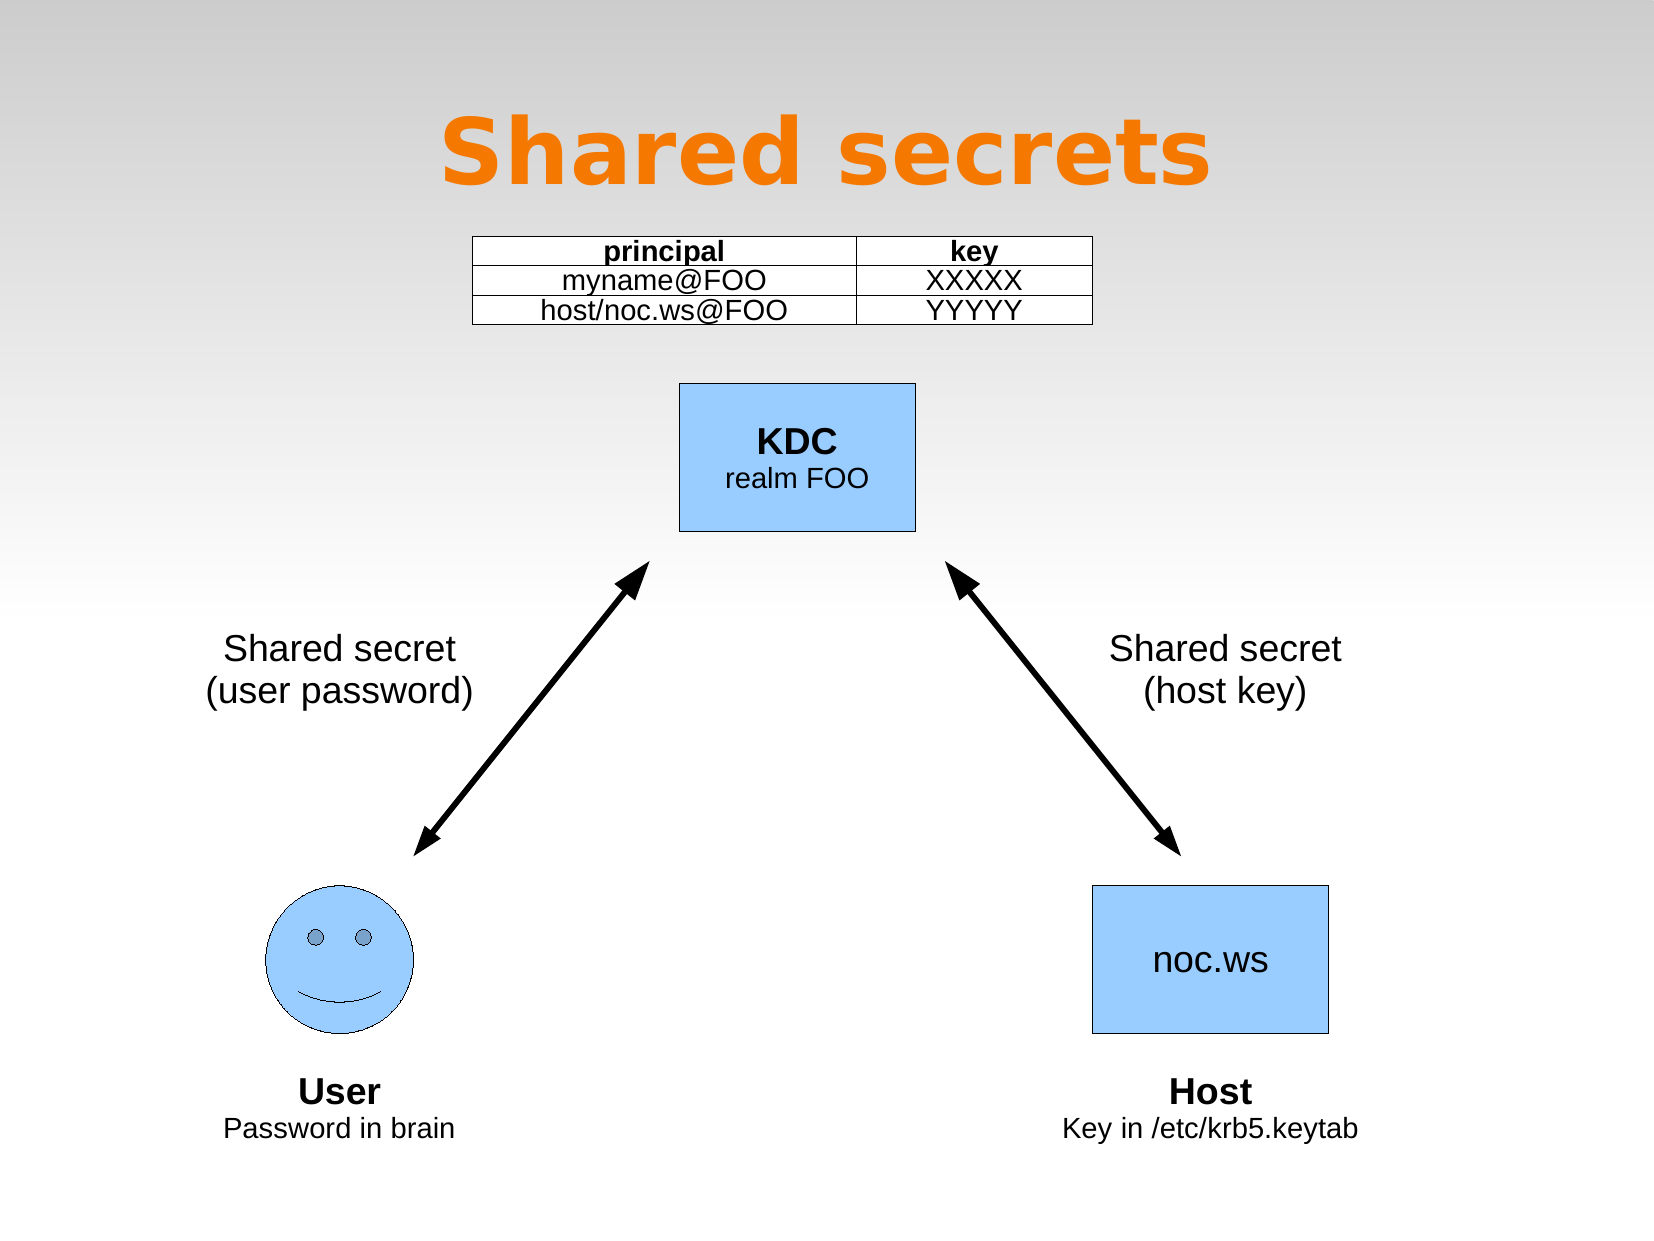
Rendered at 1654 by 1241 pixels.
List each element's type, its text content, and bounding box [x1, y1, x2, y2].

text_box myname@FOO [472, 265, 856, 295]
text_box noc.ws [1092, 885, 1329, 1034]
text_box Shared secret (user password) [177, 620, 502, 728]
text_box Host Key in /etc/krb5.keytab [1033, 1062, 1388, 1163]
text_box User Password in brain [177, 1062, 502, 1163]
text_box principal [472, 236, 856, 265]
text_box YYYYY [856, 295, 1093, 325]
text_box XXXXX [856, 265, 1093, 295]
text_box key [856, 236, 1093, 265]
title Shared secrets [82, 49, 1571, 257]
text_box [265, 885, 414, 1034]
text_box KDC realm FOO [679, 383, 916, 532]
text_box host/noc.ws@FOO [472, 295, 856, 325]
text_box Shared secret (host key) [1092, 620, 1359, 728]
